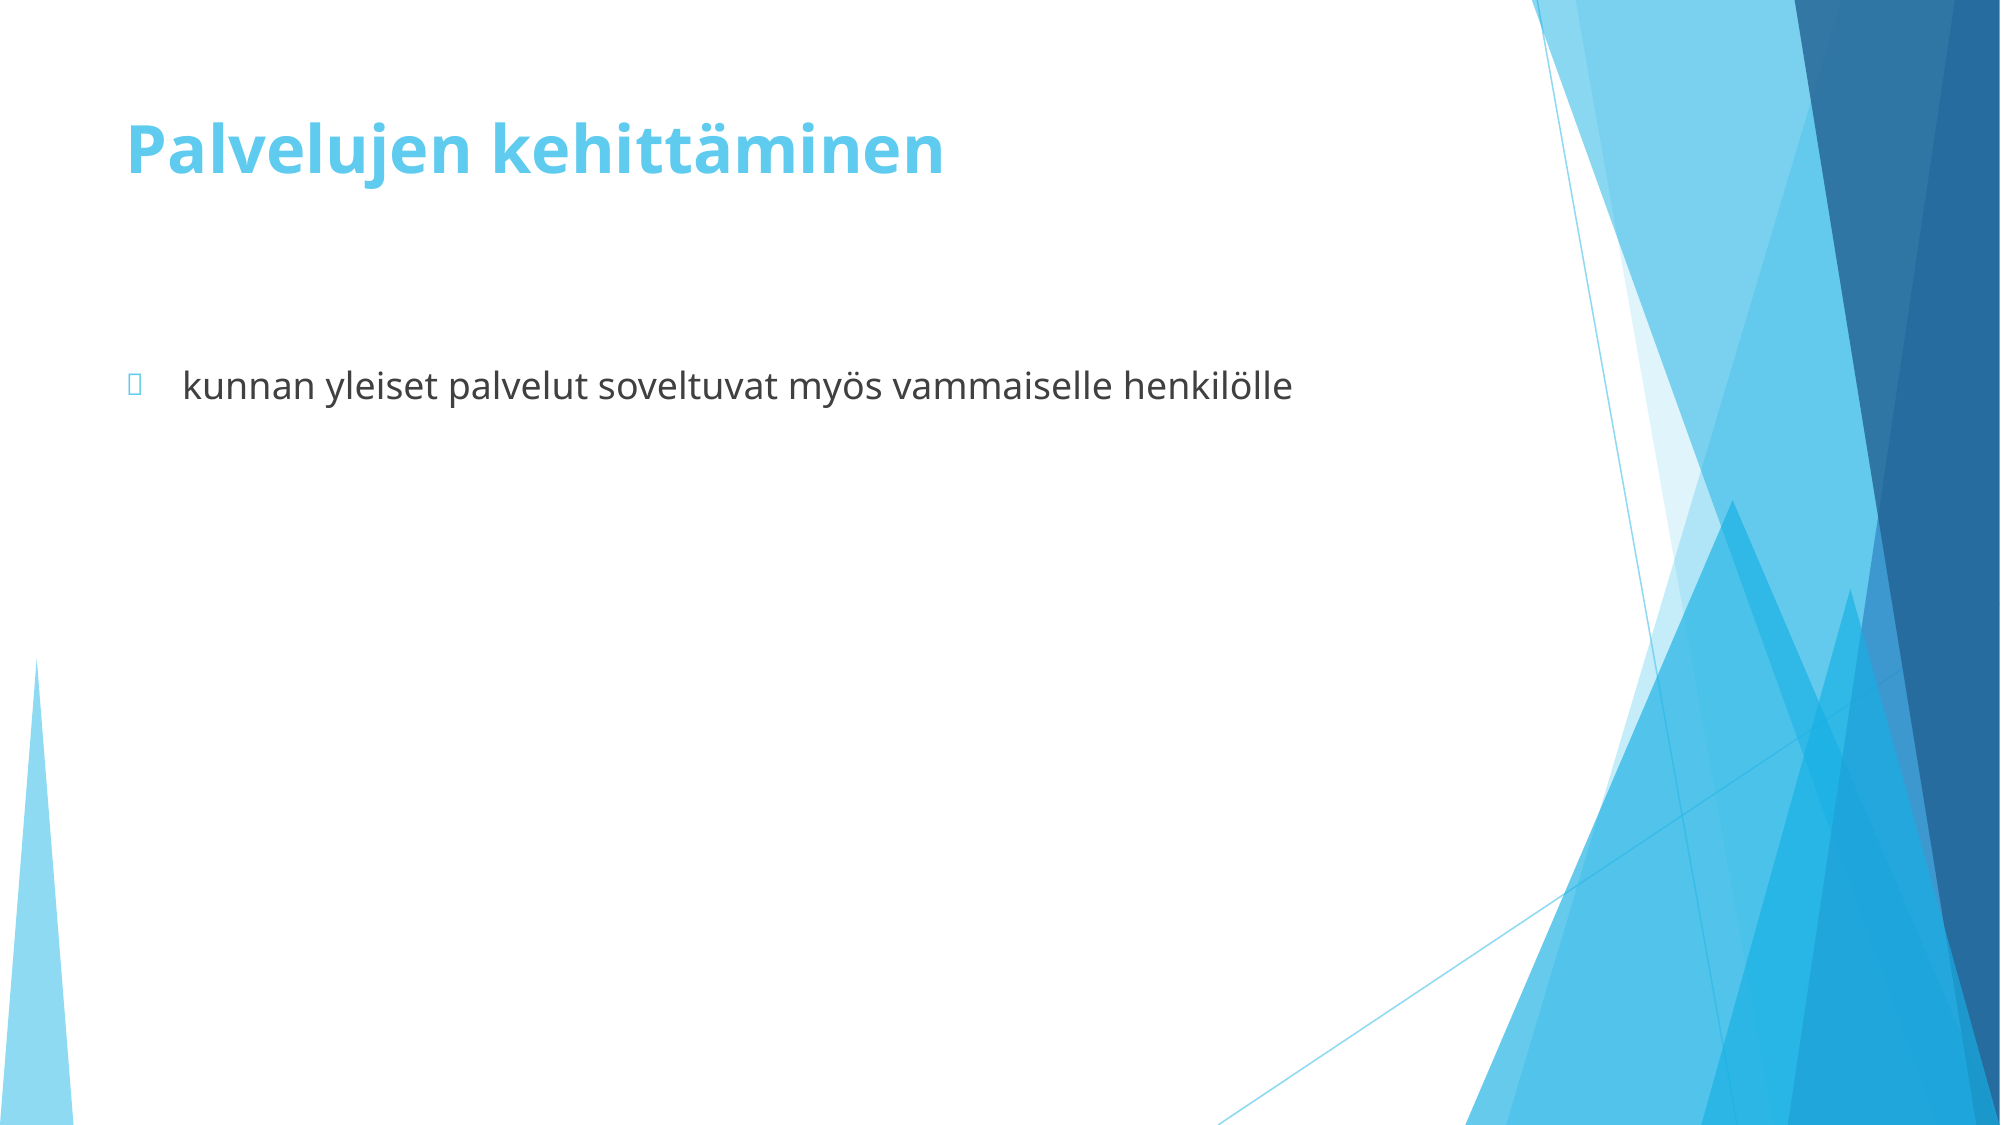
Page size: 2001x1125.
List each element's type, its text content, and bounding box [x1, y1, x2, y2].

title Palvelujen kehittäminen [111, 99, 1522, 317]
list kunnan yleiset palvelut soveltuvat myös vammaiselle henkilölle [111, 354, 1522, 992]
